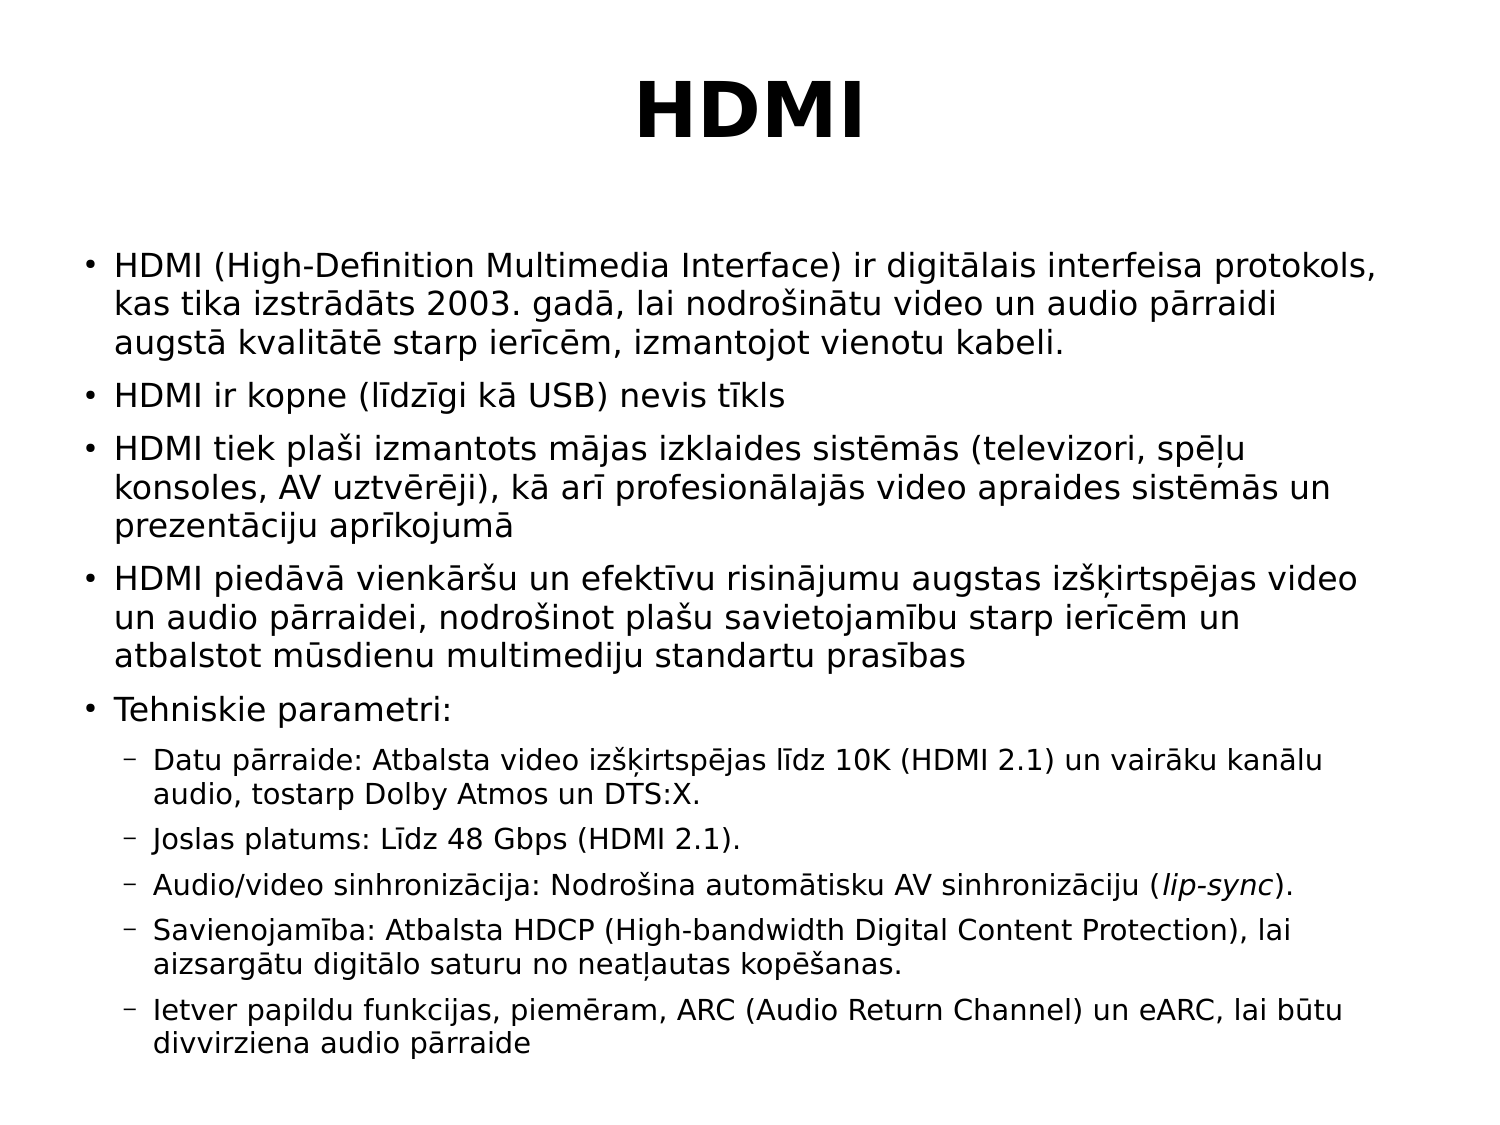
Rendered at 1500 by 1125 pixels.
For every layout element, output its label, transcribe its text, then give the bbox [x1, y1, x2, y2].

title HDMI [75, 44, 1425, 177]
list HDMI (High-Definition Multimedia Interface) ir digitālais interfeisa protokols, kas tika izstrādāts 2003. gadā, lai nodrošinātu video un audio pārraidi augstā kvalitātē starp ierīcēm, izmantojot vienotu kabeli. HDMI ir kopne (līdzīgi kā USB) nevis tīkls HDMI tiek plaši izmantots mājas izklaides sistēmās (televizori, spēļu konsoles, AV uztvērēji), kā arī profesionālajās video apraides sistēmās un prezentāciju aprīkojumā HDMI piedāvā vienkāršu un efektīvu risinājumu augstas izšķirtspējas video un audio pārraidei, nodrošinot plašu savietojamību starp ierīcēm un atbalstot mūsdienu multimediju standartu prasības Tehniskie parametri: Datu pārraide: Atbalsta video izšķirtspējas līdz 10K (HDMI 2.1) un vairāku kanālu audio, tostarp Dolby Atmos un DTS:X. Joslas platums: Līdz 48 Gbps (HDMI 2.1). Audio/video sinhronizācija: Nodrošina automātisku AV sinhronizāciju (lip-sync). Savienojamība: Atbalsta HDCP (High-bandwidth Digital Content Protection), lai aizsargātu digitālo saturu no neatļautas kopēšanas. Ietver papildu funkcijas, piemēram, ARC (Audio Return Channel) un eARC, lai būtu divvirziena audio pārraide [75, 246, 1395, 1075]
